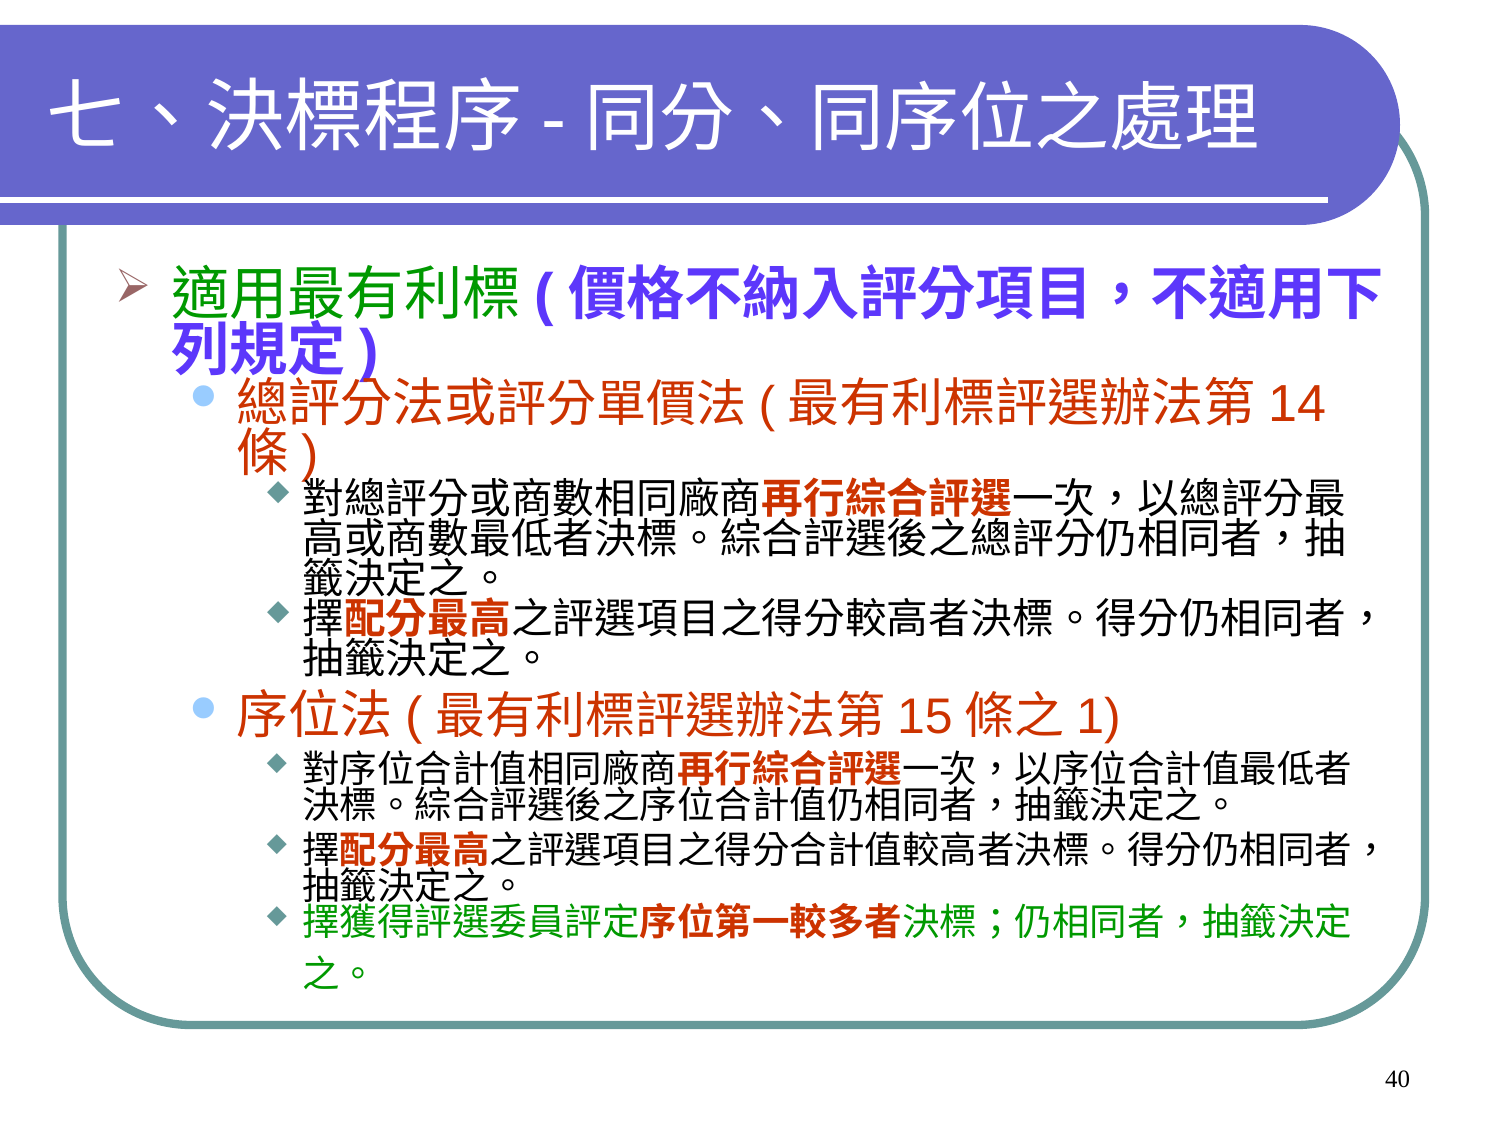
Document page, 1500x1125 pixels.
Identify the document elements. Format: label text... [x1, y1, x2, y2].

text_box <編號> [1074, 1025, 1426, 1101]
title 七、決標程序-同分、同序位之處理 [31, 37, 1347, 188]
list 適用最有利標(價格不納入評分項目，不適用下列規定) 總評分法或評分單價法(最有利標評選辦法第14條) 對總評分或商數相同廠商再行綜合評選一次，以總評分最高或商數最低者決標。綜合評選後之總評分仍相同者，抽籤決定之。 擇配分最高之評選項目之得分較高者決標。得分仍相同者，抽籤決定之。 序位法(最有利標評選辦法第15條之1) 對序位合計值相同廠商再行綜合評選一次，以序位合計值最低者決標。綜合評選後之序位合計值仍相同者，抽籤決定之。 擇配分最高之評選項目之得分合計值較高者決標。得分仍相同者，抽籤決定之。 擇獲得評選委員評定序位第一較多者決標；仍相同者，抽籤決定之。 [99, 262, 1401, 1024]
